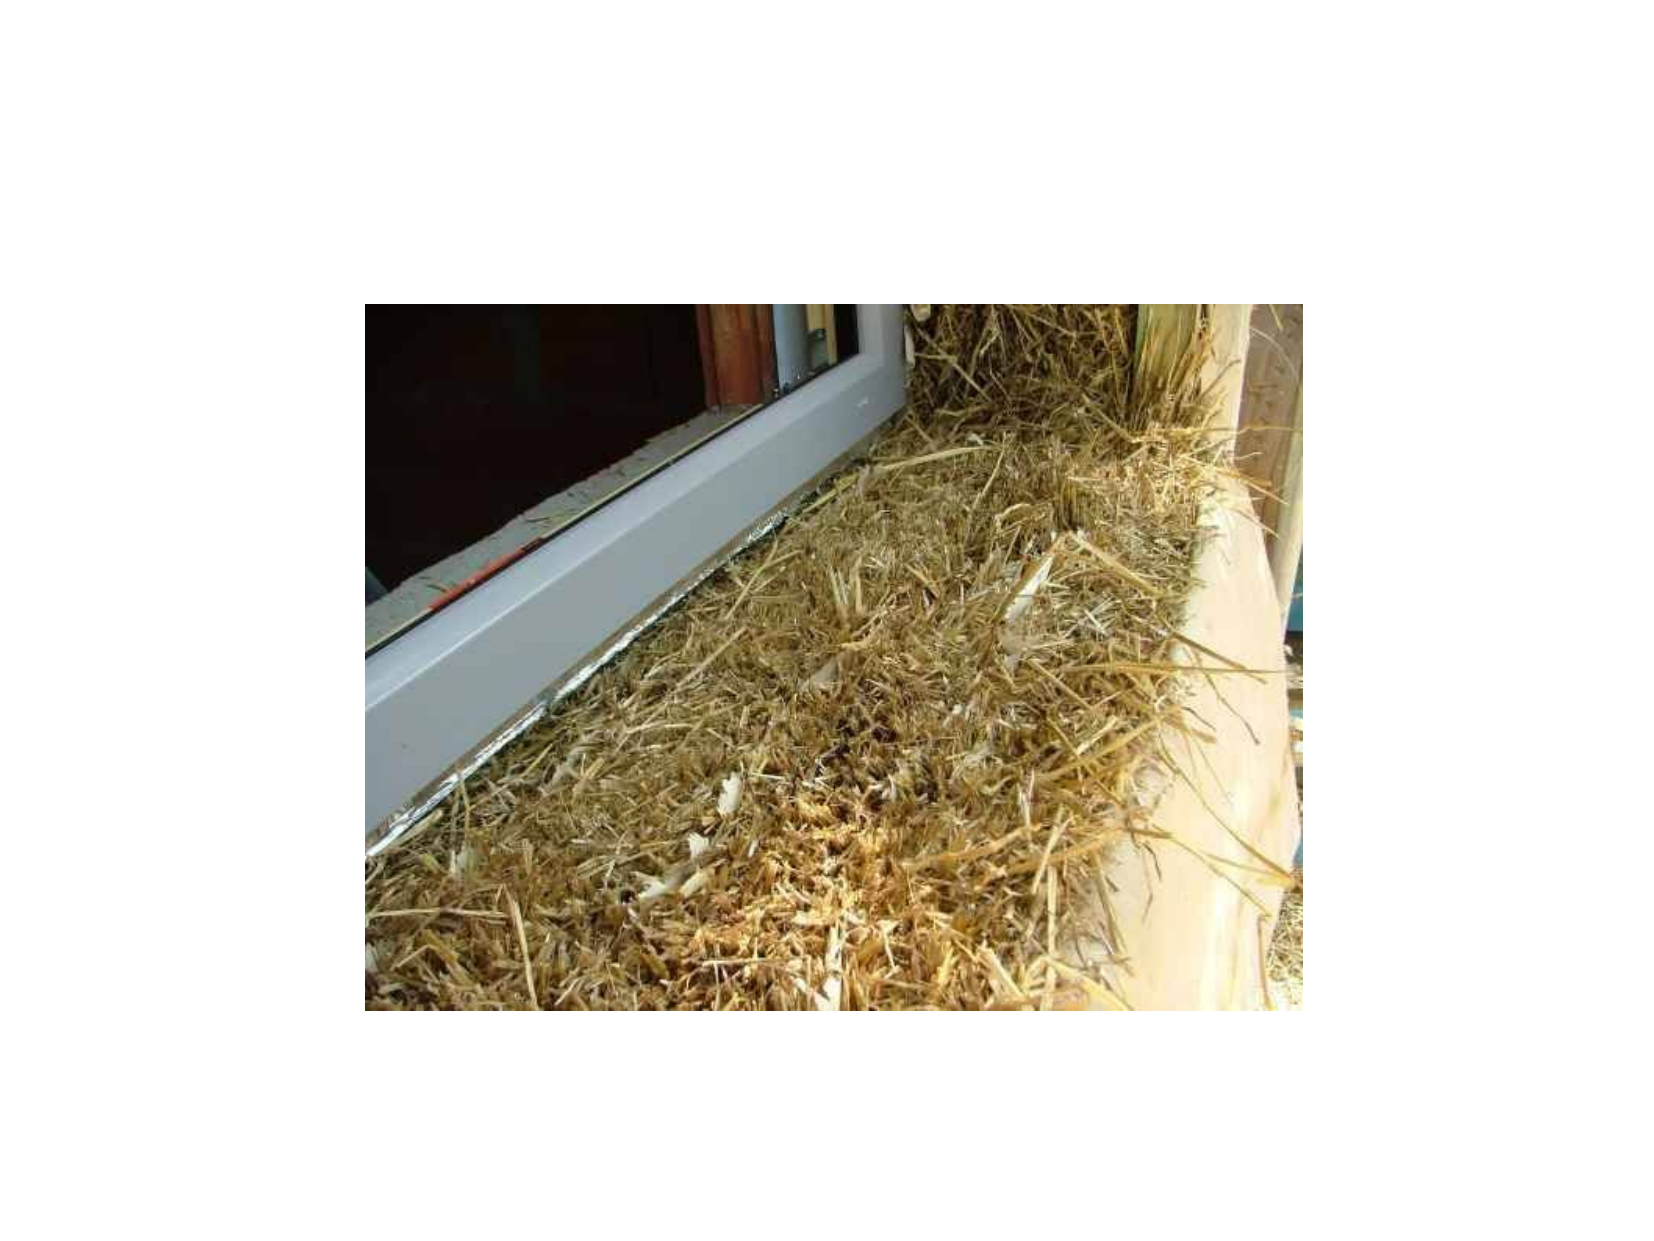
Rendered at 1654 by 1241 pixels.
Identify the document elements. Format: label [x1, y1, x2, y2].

picture [365, 304, 1303, 1011]
